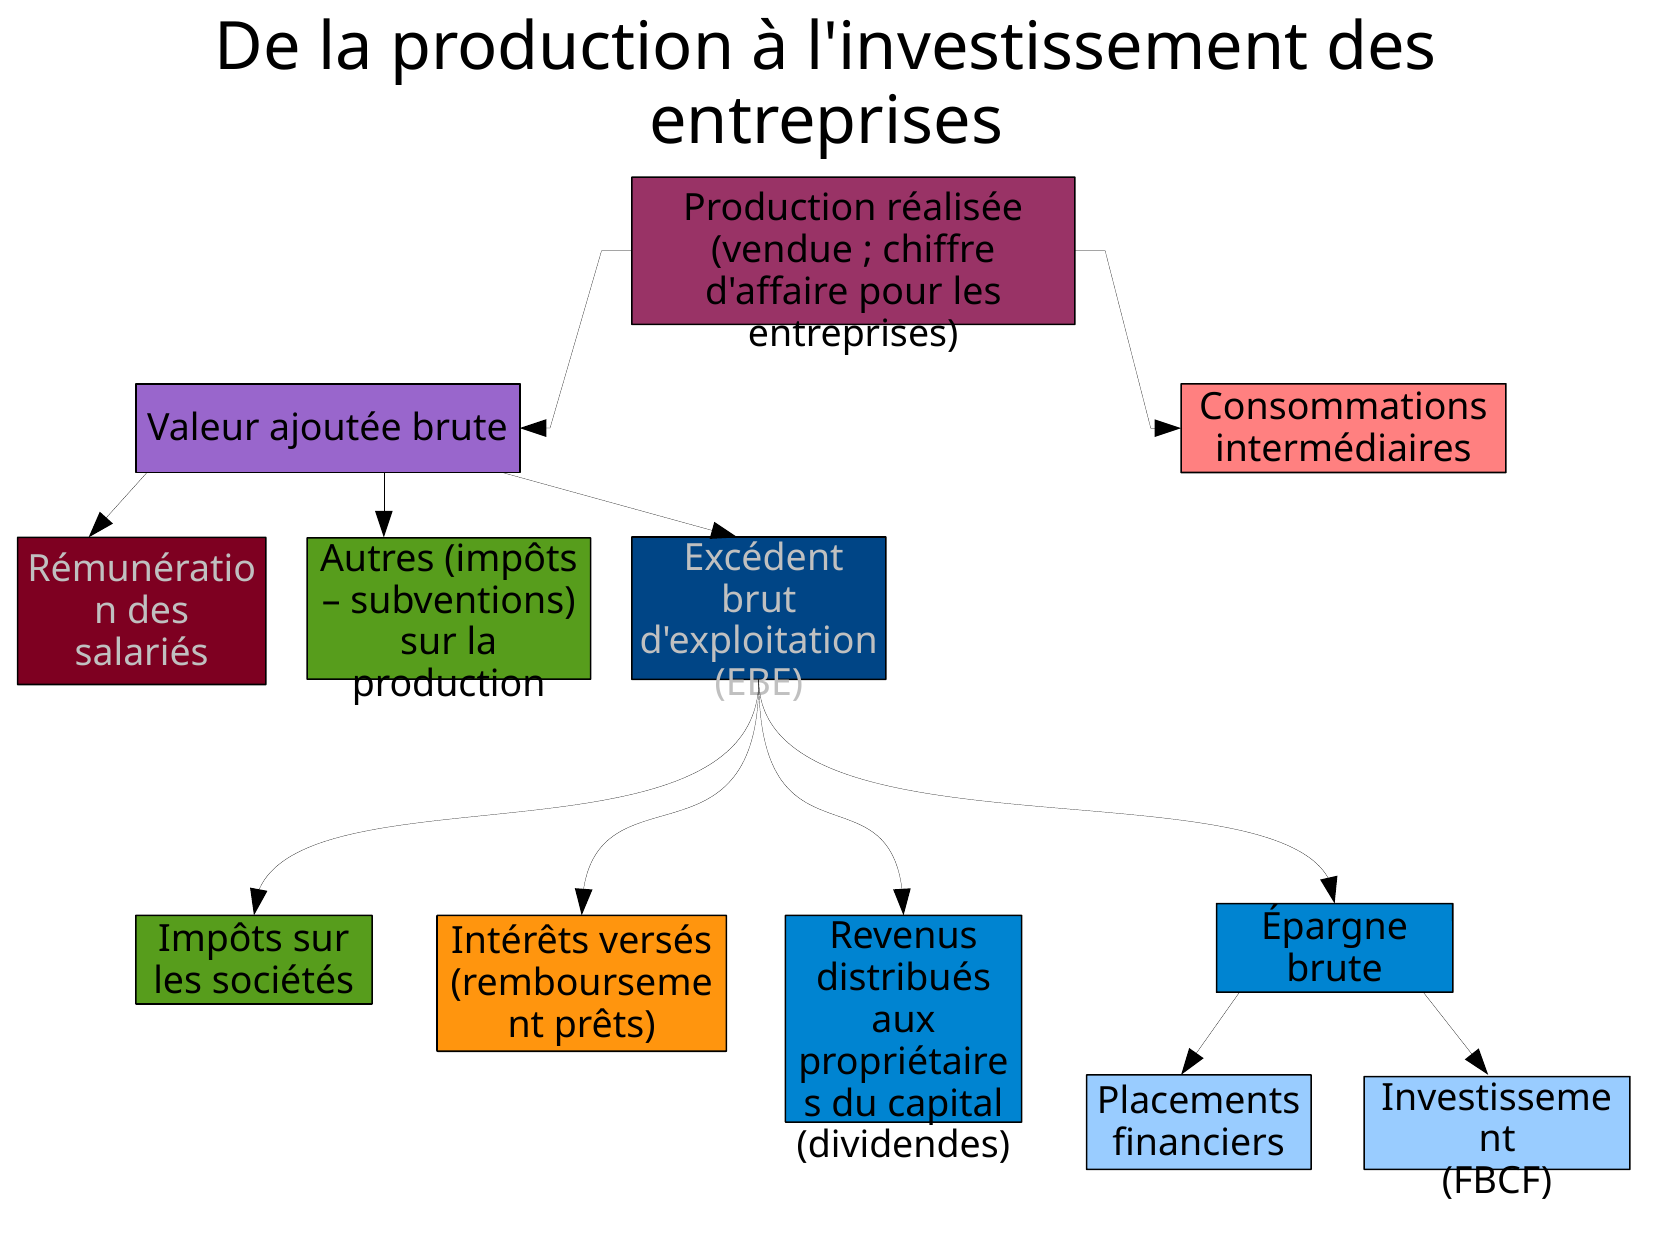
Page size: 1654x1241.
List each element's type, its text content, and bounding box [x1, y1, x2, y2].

text_box Impôts sur les sociétés [135, 915, 373, 1004]
text_box Placements financiers [1086, 1074, 1312, 1170]
text_box Épargne brute [1216, 903, 1453, 993]
title De la production à l'investissement des entreprises [82, 14, 1571, 148]
text_box Revenus distribués aux propriétaires du capital (dividendes) [785, 915, 1022, 1123]
text_box Consommations intermédiaires [1181, 383, 1506, 473]
text_box Valeur ajoutée brute [135, 383, 520, 473]
text_box Investissement (FBCF) [1364, 1076, 1630, 1170]
text_box Intérêts versés (remboursement prêts) [437, 915, 727, 1052]
text_box Rémunération des salariés [17, 537, 266, 685]
text_box Excédent brut d'exploitation (EBE) [631, 536, 886, 680]
text_box Autres (impôts – subventions) sur la production [307, 537, 591, 680]
text_box Production réalisée (vendue ; chiffre d'affaire pour les entreprises) [631, 177, 1075, 325]
